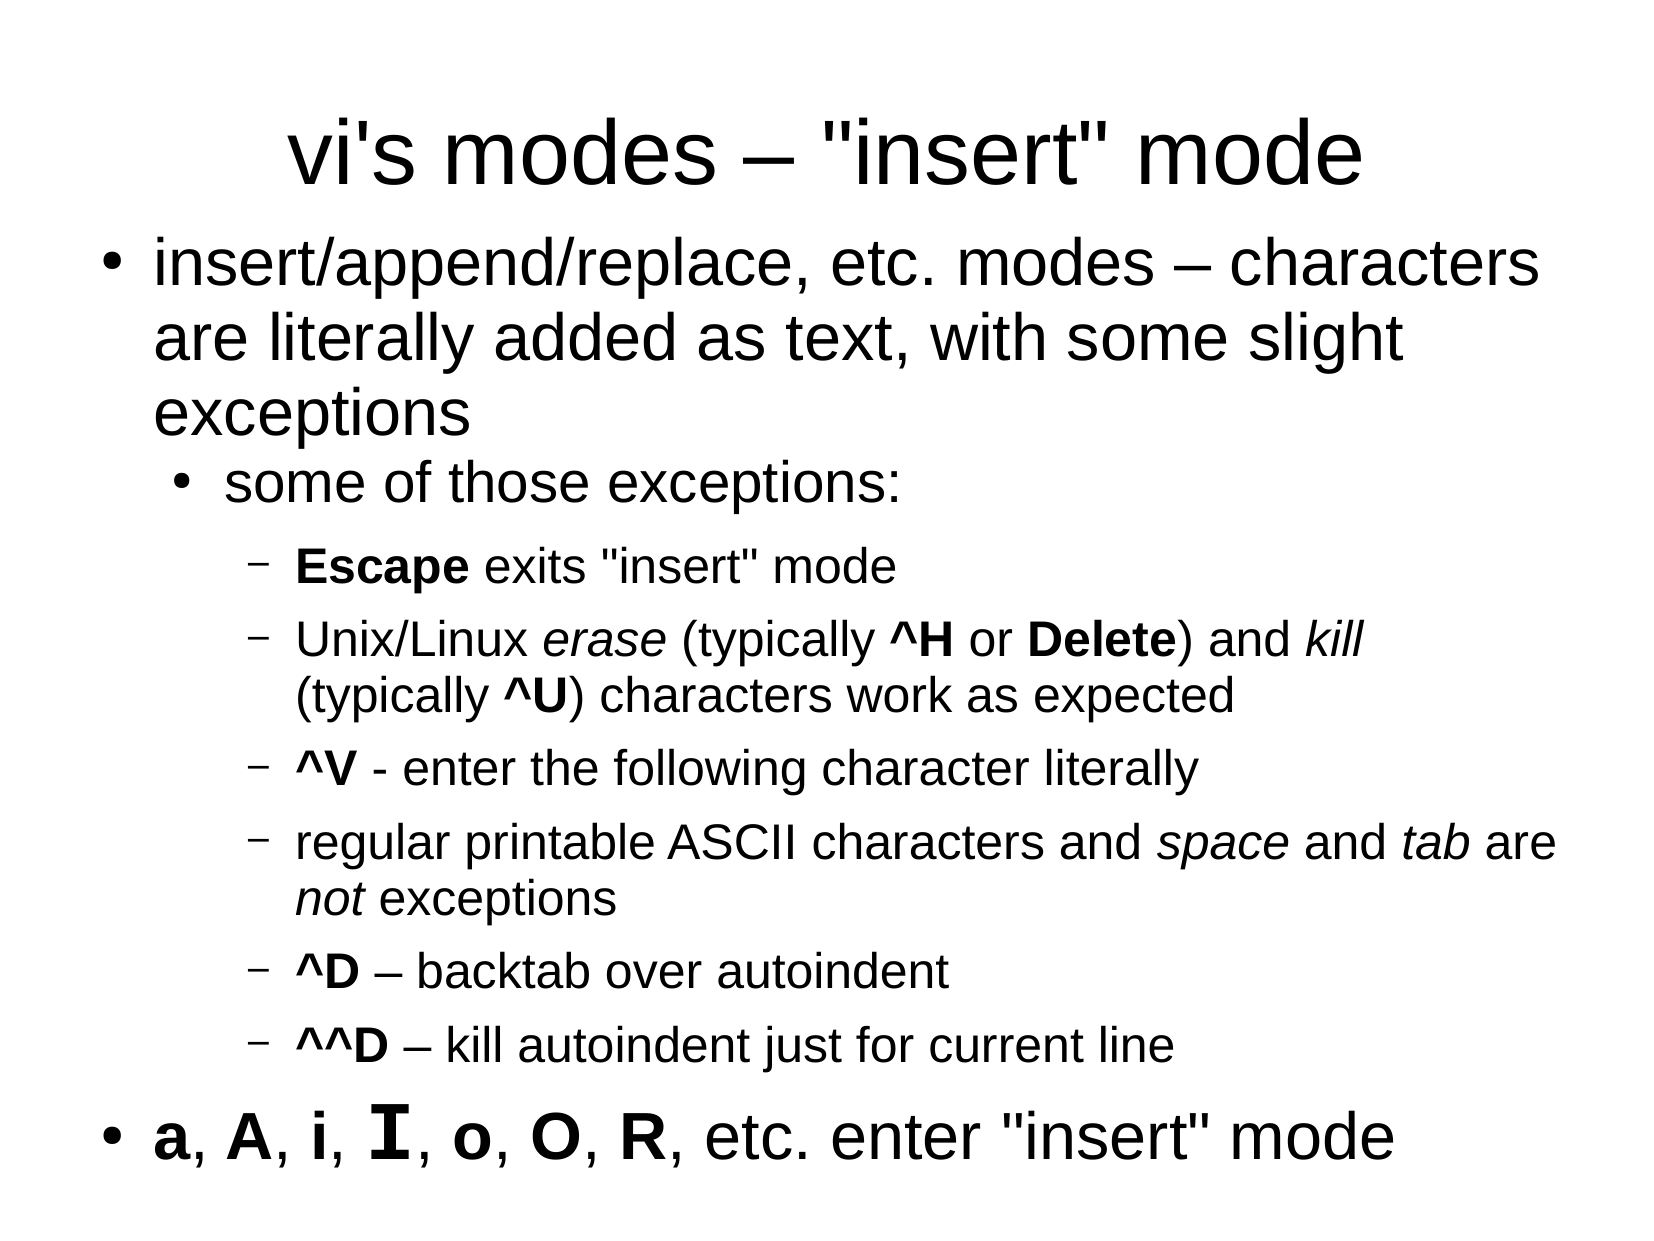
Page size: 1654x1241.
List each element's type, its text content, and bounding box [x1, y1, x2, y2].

title vi's modes – "insert" mode [82, 56, 1571, 225]
list insert/append/replace, etc. modes – characters are literally added as text, with some slight exceptions some of those exceptions: Escape exits "insert" mode Unix/Linux erase (typically ^H or Delete) and kill (typically ^U) characters work as expected ^V - enter the following character literally regular printable ASCII characters and space and tab are not exceptions ^D – backtab over autoindent ^^D – kill autoindent just for current line a, A, i, I, o, O, R, etc. enter "insert" mode [82, 225, 1571, 1241]
